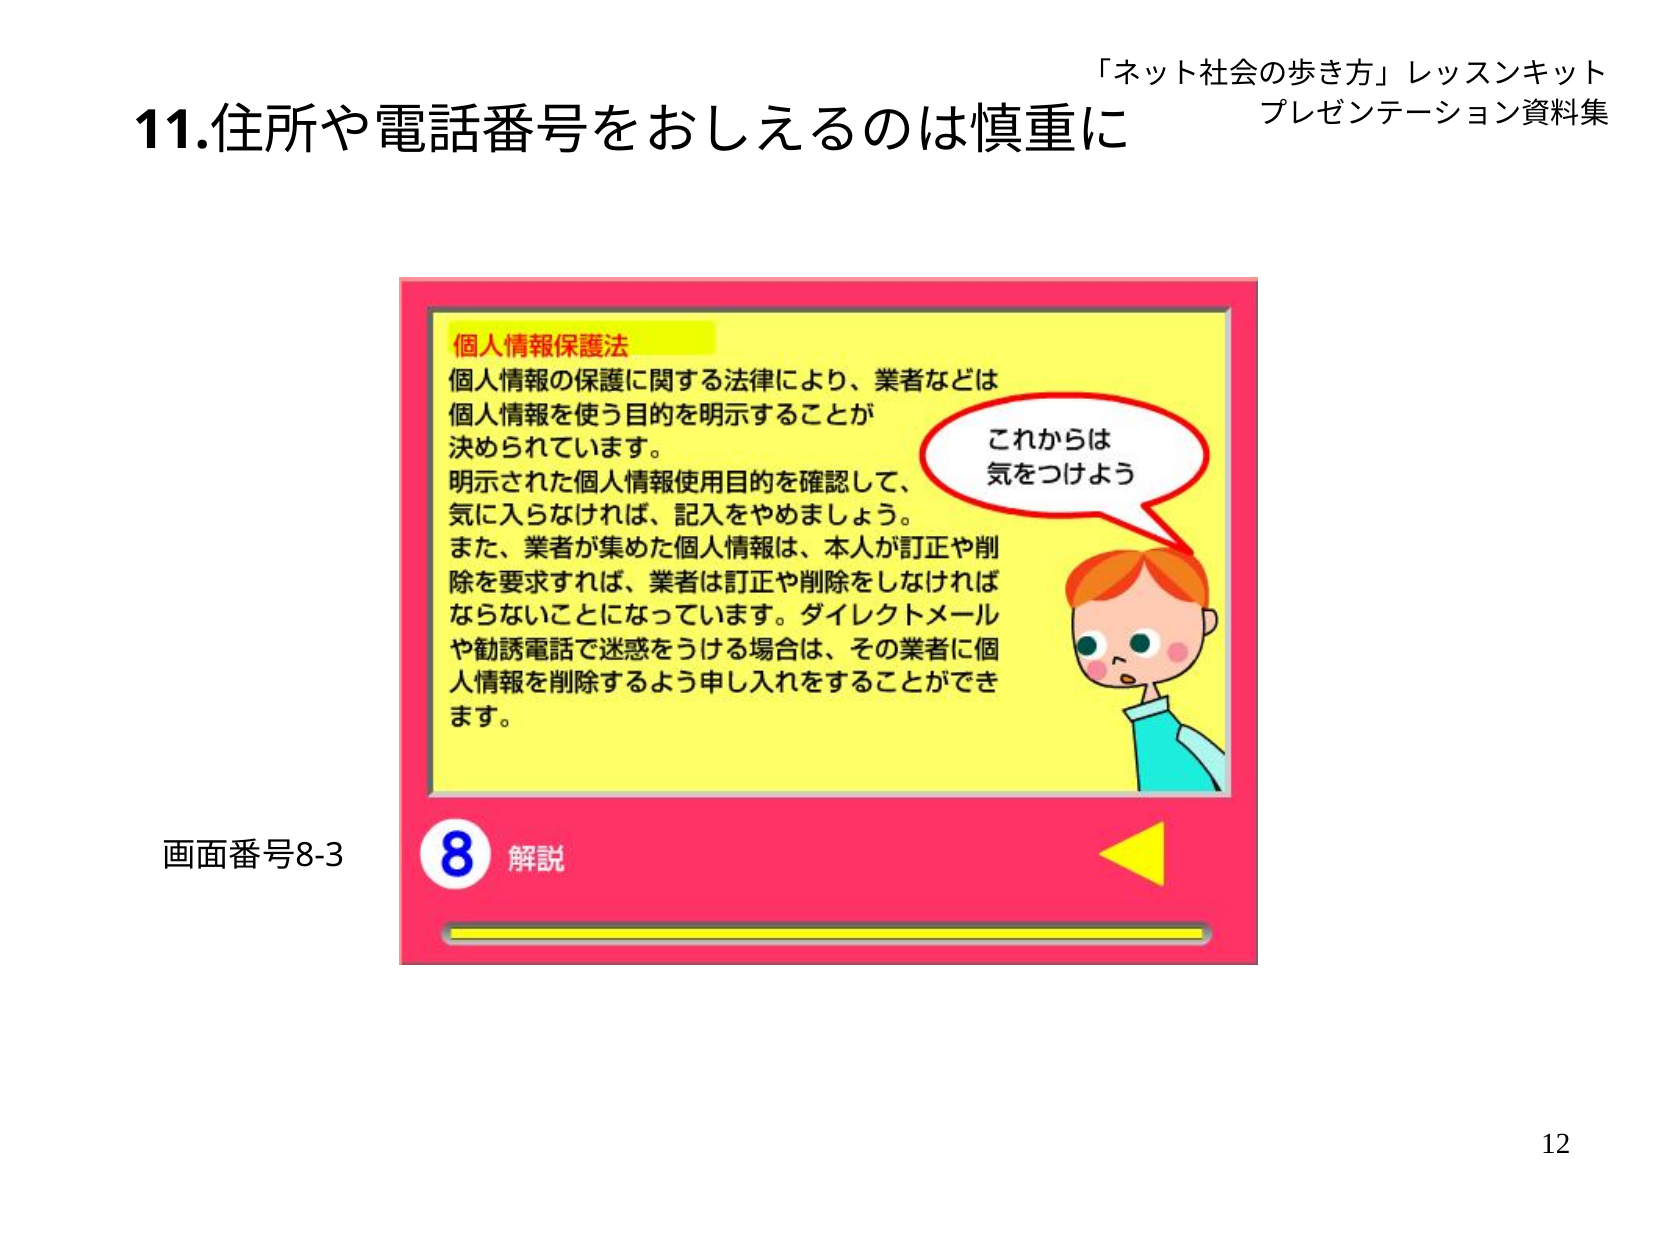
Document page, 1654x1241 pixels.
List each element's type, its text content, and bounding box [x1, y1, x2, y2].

text_box 11.住所や電話番号をおしえるのは慎重に [118, 88, 1241, 169]
text_box 画面番号8-3 [147, 826, 384, 882]
picture [399, 277, 1258, 965]
text_box 「ネット社会の歩き方」レッスンキット プレゼンテーション資料集 [1062, 44, 1625, 139]
